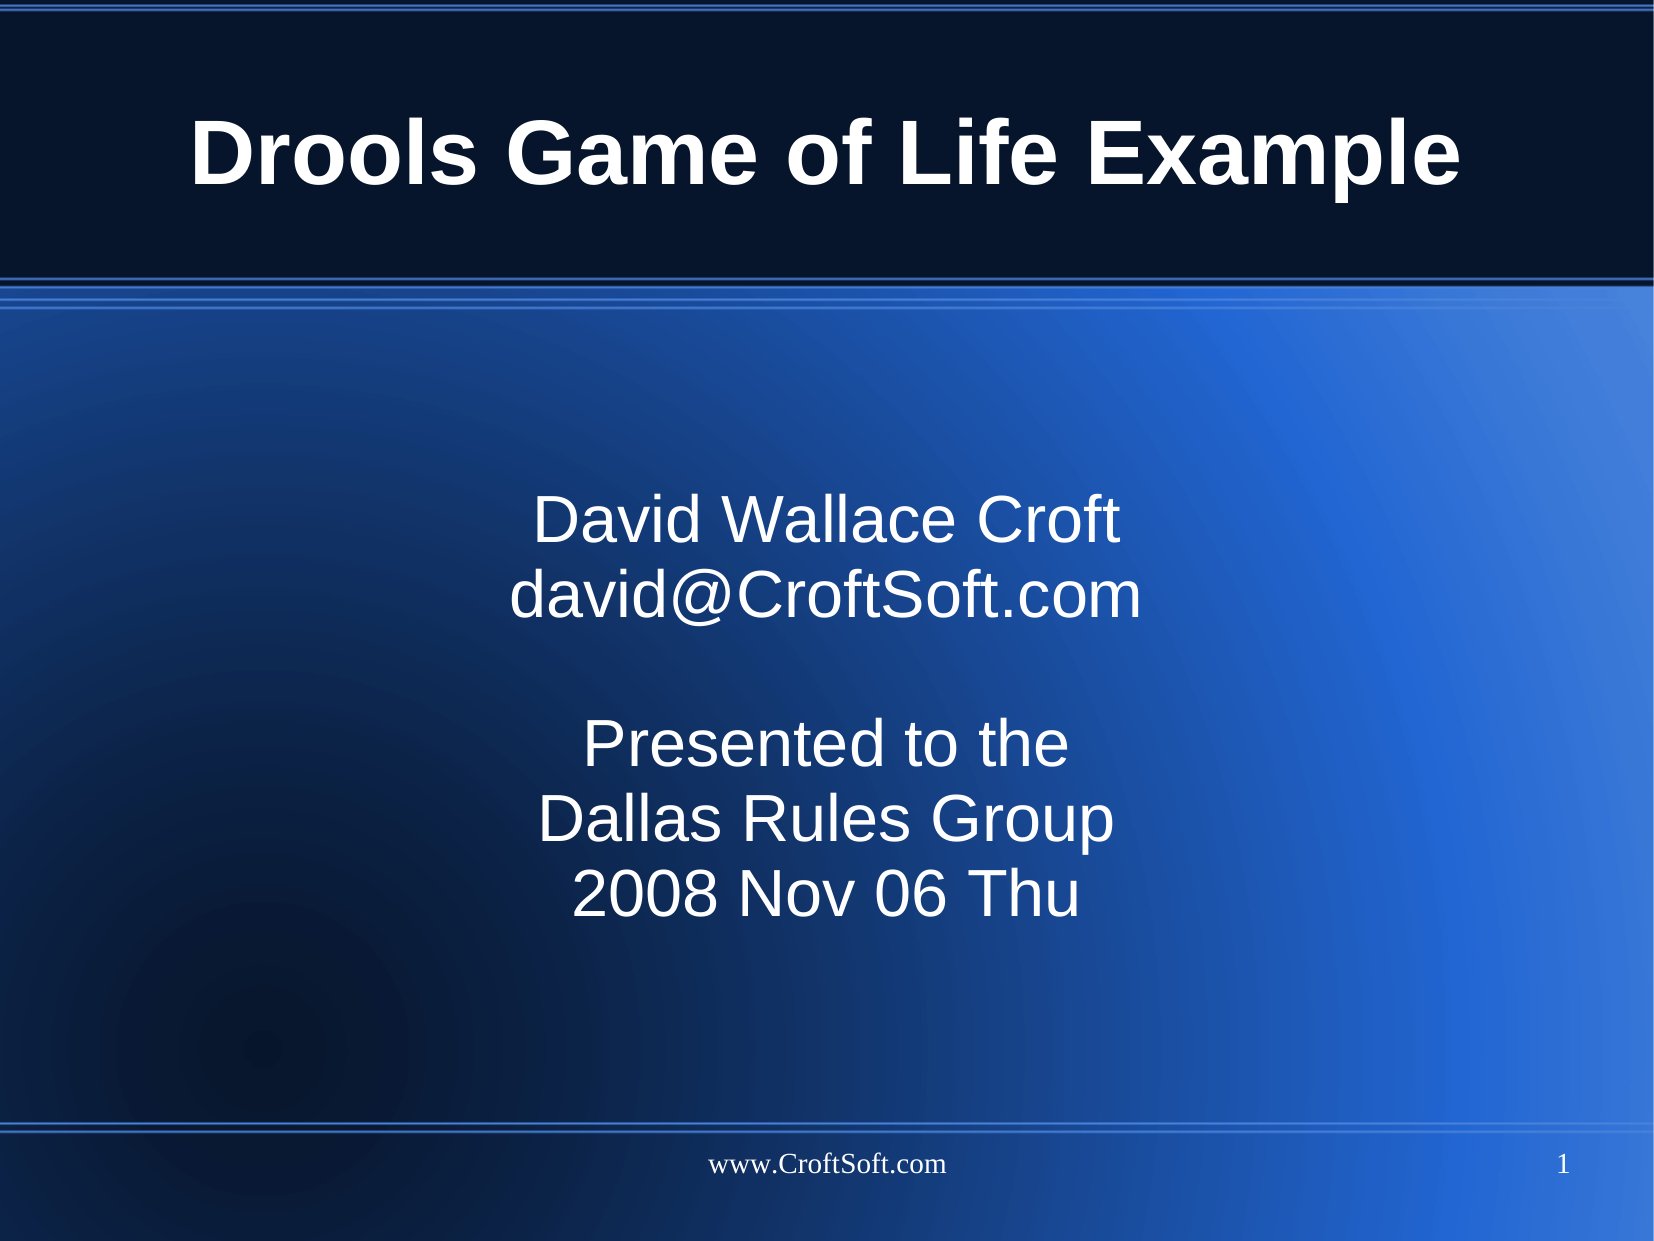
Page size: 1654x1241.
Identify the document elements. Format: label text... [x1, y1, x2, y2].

picture [0, 0, 1654, 1241]
title Drools Game of Life Example [82, 49, 1571, 257]
subtitle David Wallace Croft david@CroftSoft.com Presented to the Dallas Rules Group 2008 Nov 06 Thu [82, 355, 1571, 1058]
